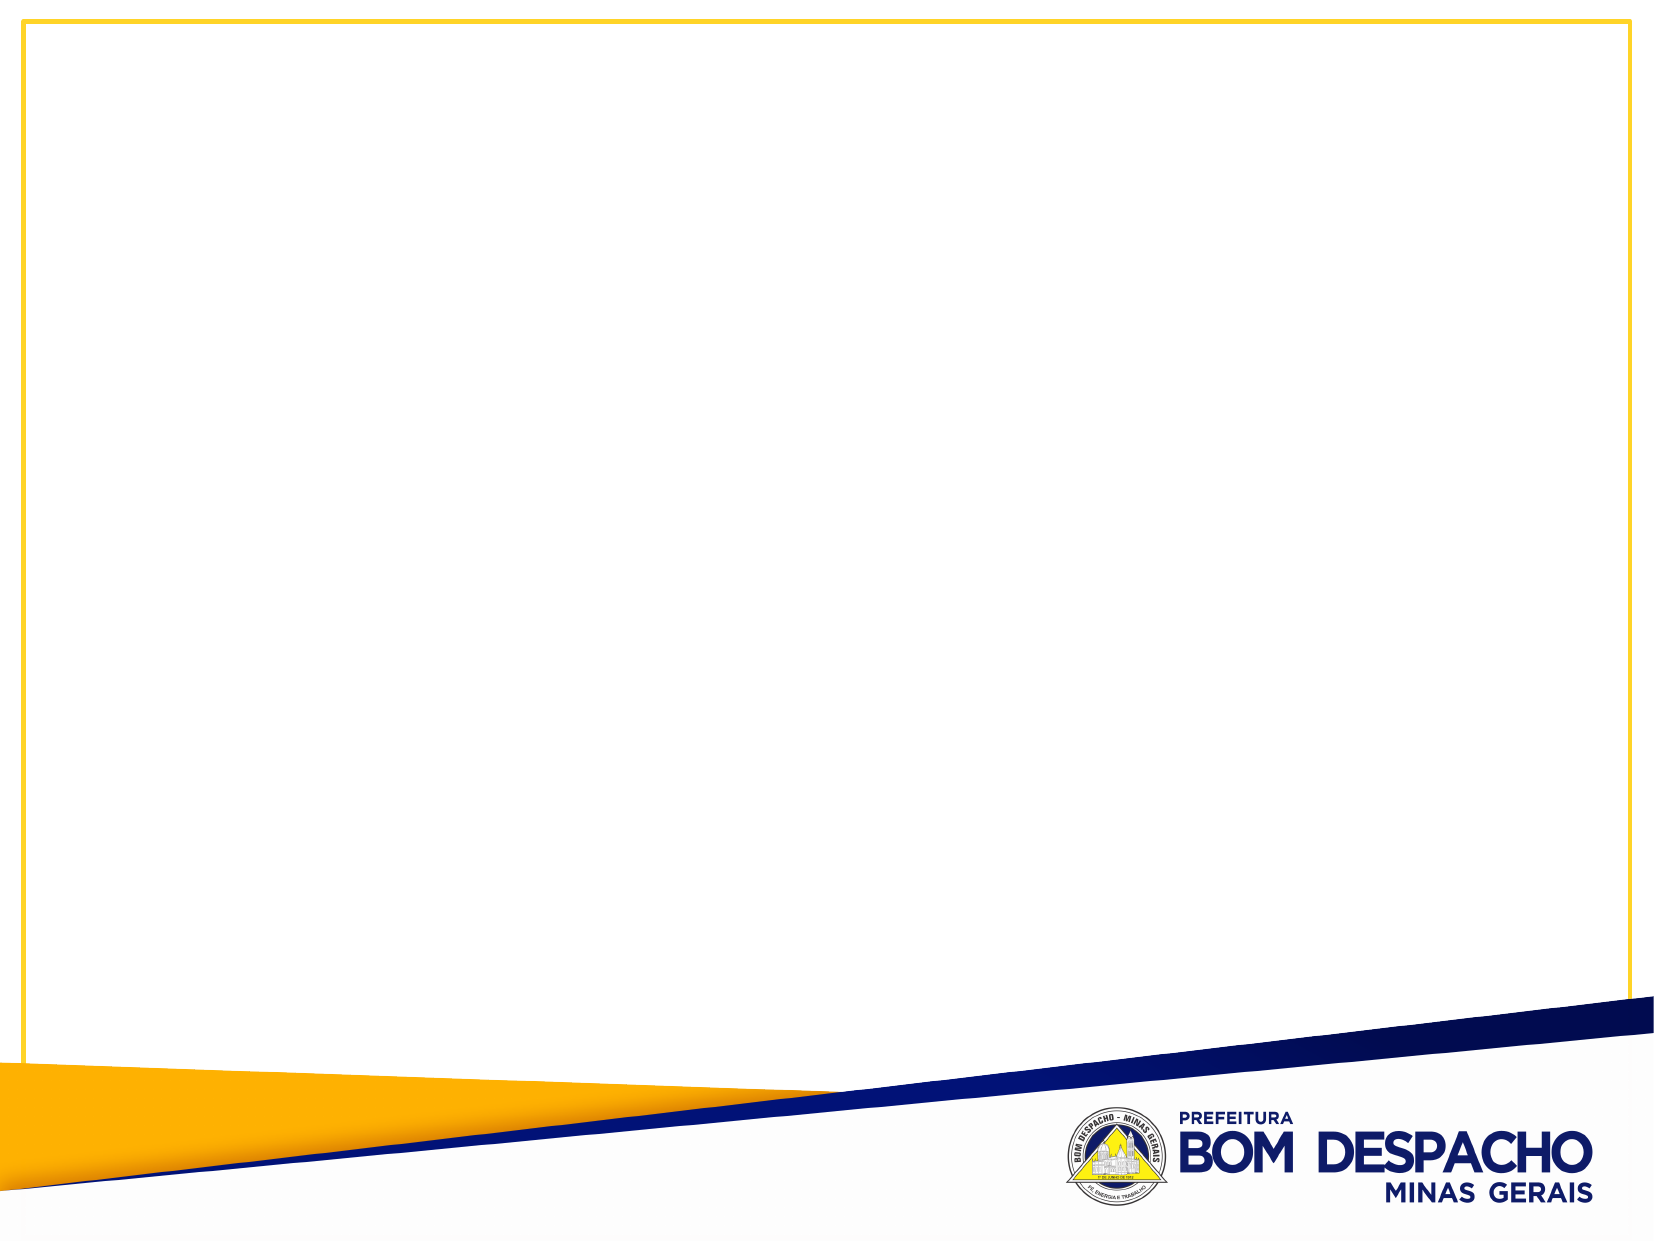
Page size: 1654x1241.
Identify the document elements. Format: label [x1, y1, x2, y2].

picture [0, 926, 1654, 1241]
